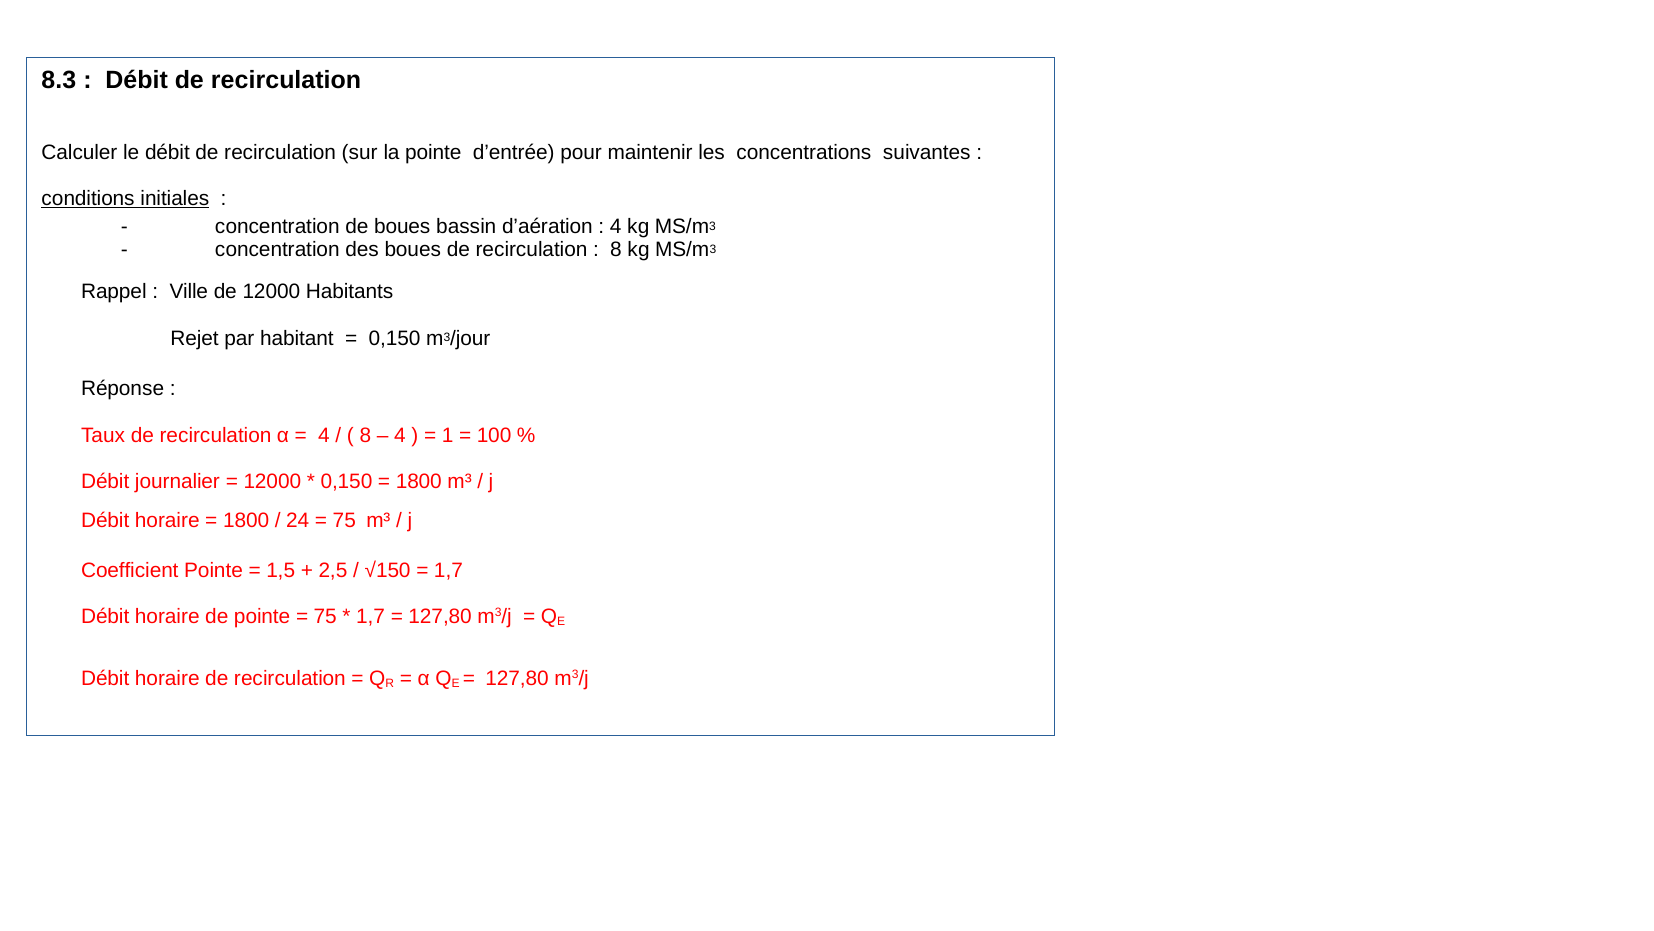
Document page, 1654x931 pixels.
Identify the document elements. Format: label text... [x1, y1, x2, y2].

text_box 8.3 : Débit de recirculation Calculer le débit de recirculation (sur la pointe d’entrée) pour maintenir les concentrations suivantes : conditions initiales : - concentration de boues bassin d’aération : 4 kg MS/m3 - concentration des boues de recirculation : 8 kg MS/m3 Rappel : Ville de 12000 Habitants Rejet par habitant = 0,150 m3/jour Réponse : Taux de recirculation α = 4 / ( 8 – 4 ) = 1 = 100 % Débit journalier = 12000 * 0,150 = 1800 m³ / j Débit horaire = 1800 / 24 = 75 m³ / j Coefficient Pointe = 1,5 + 2,5 / √150 = 1,7 Débit horaire de pointe = 75 * 1,7 = 127,80 m3/j = QE Débit horaire de recirculation = QR = α QE = 127,80 m3/j [26, 57, 1055, 736]
